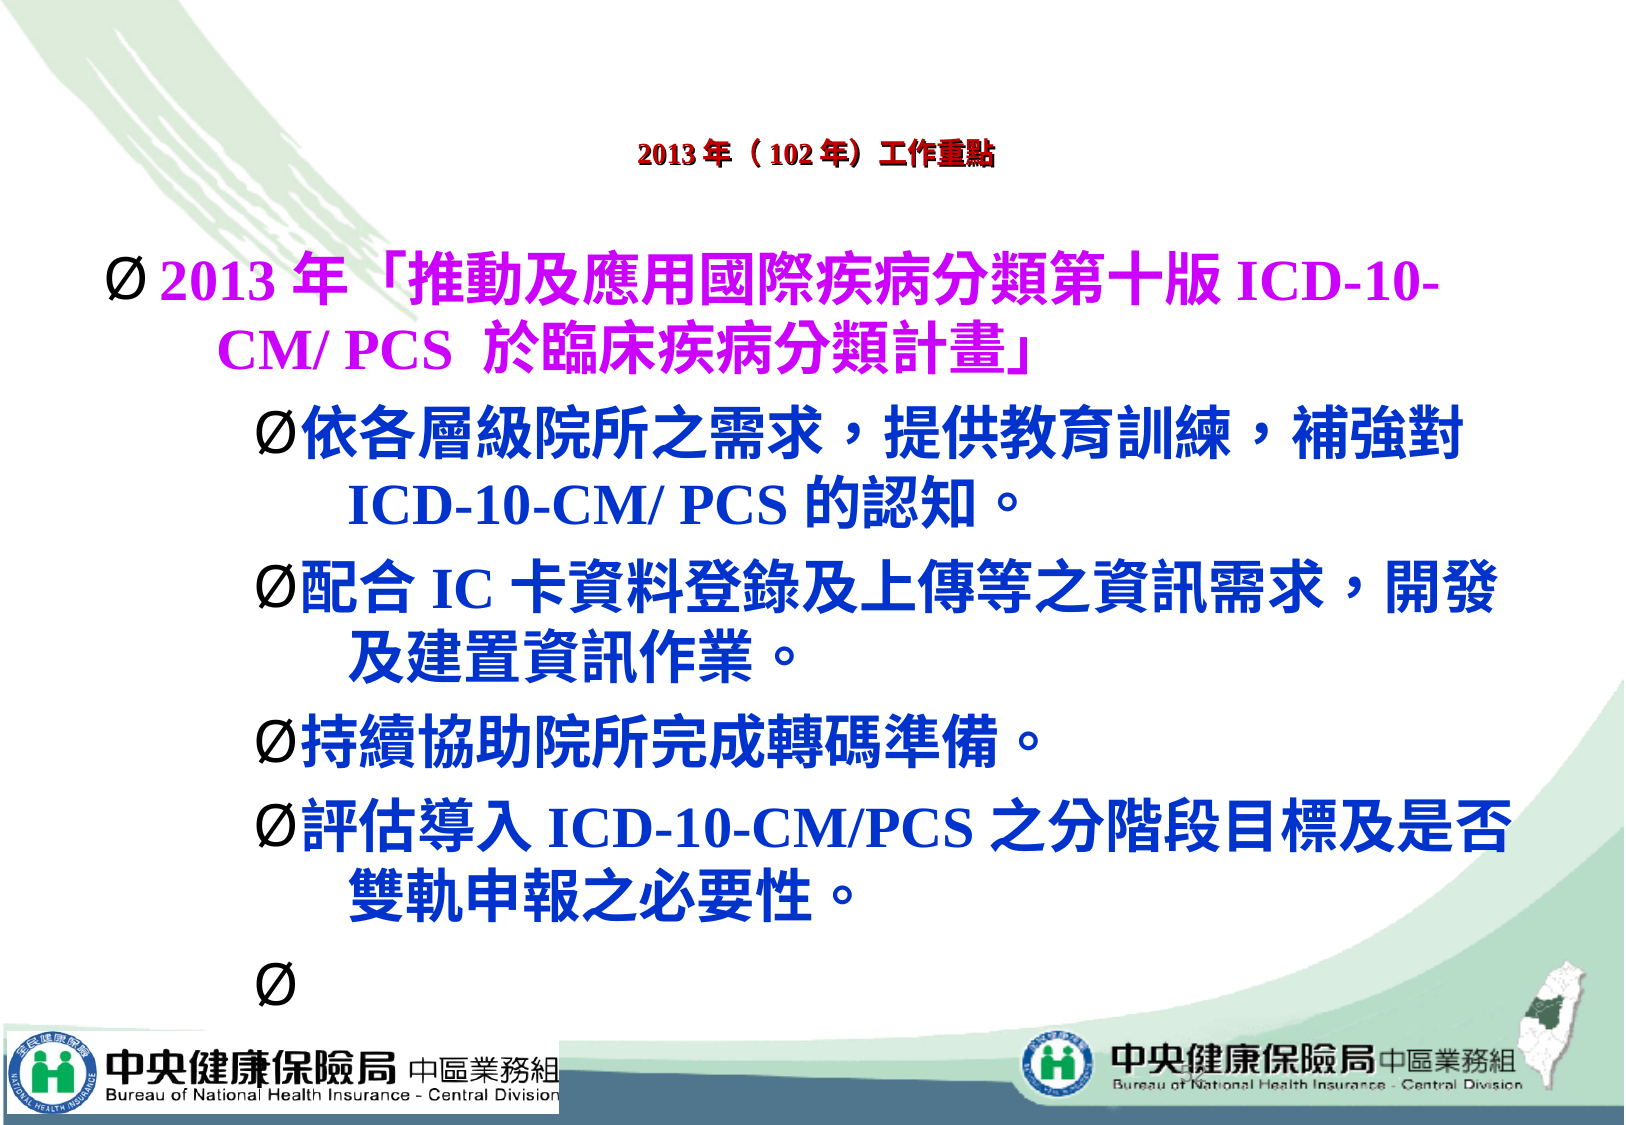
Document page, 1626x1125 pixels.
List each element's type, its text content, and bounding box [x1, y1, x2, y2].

title 2013年（102年）工作重點 [81, 58, 1544, 247]
list 2013年「推動及應用國際疾病分類第十版ICD-10-CM/ PCS 於臨床疾病分類計畫」 依各層級院所之需求，提供教育訓練，補強對ICD-10-CM/ PCS的認知。 配合IC卡資料登錄及上傳等之資訊需求，開發及建置資訊作業。 持續協助院所完成轉碼準備。 評估導入ICD-10-CM/PCS之分階段目標及是否雙軌申報之必要性。 [88, 234, 1552, 1015]
text_box [1164, 1042, 1544, 1103]
